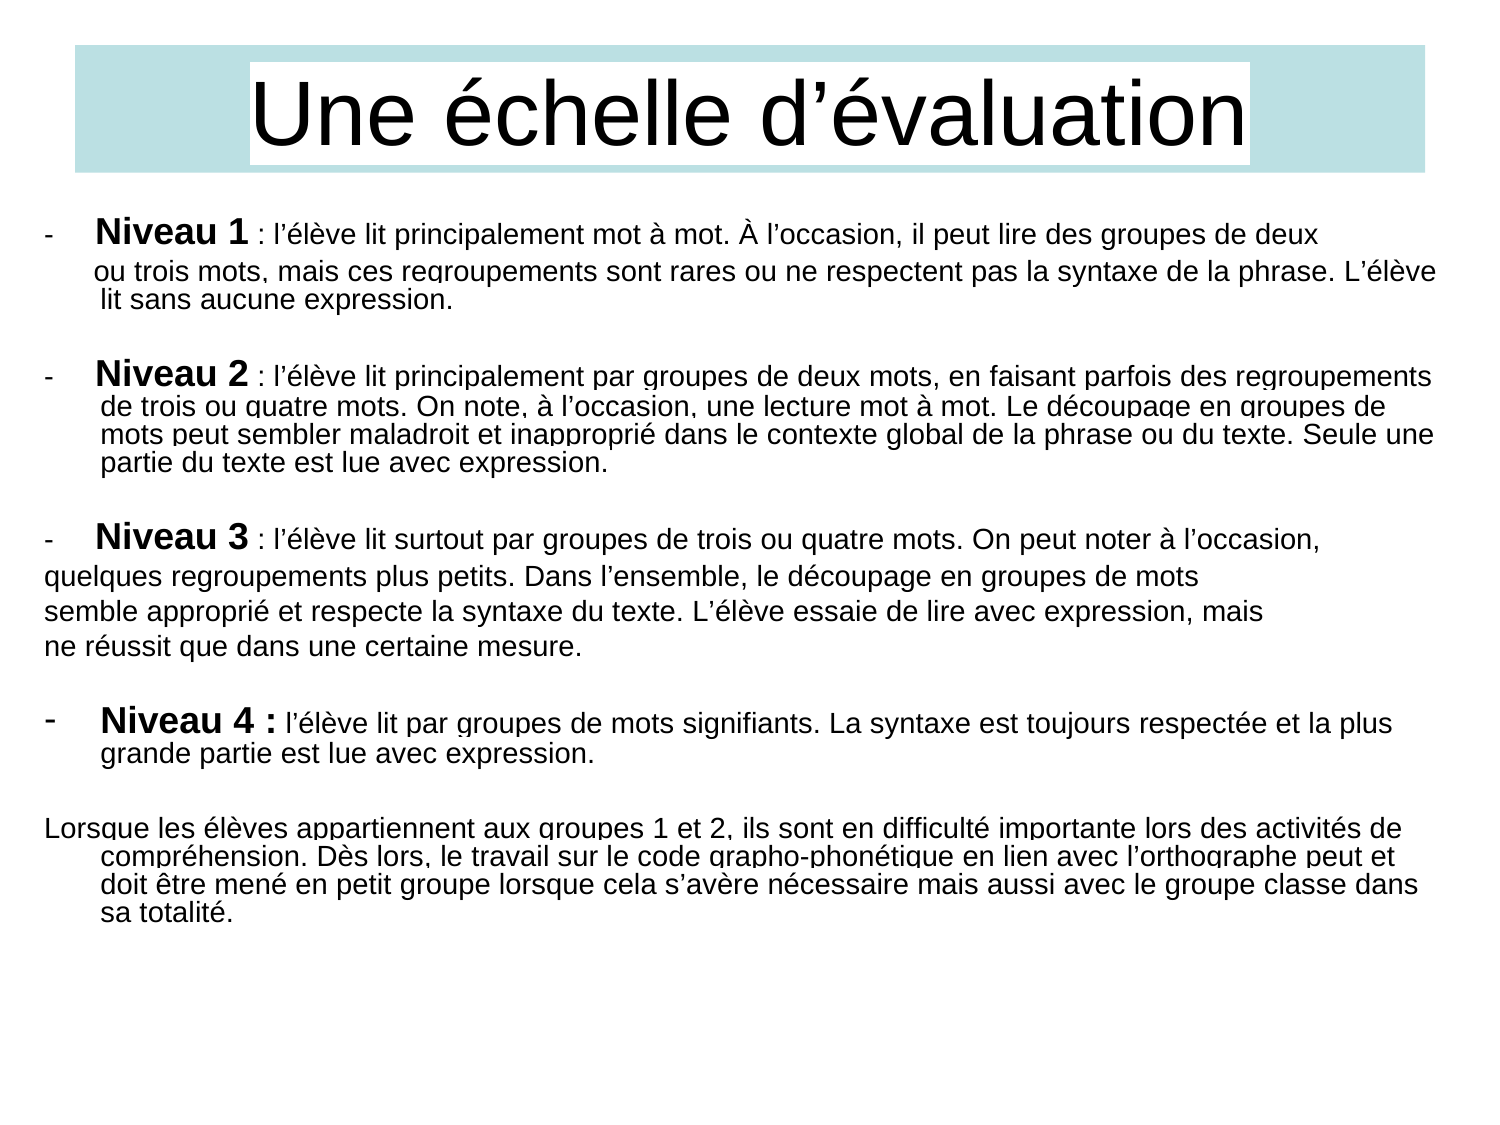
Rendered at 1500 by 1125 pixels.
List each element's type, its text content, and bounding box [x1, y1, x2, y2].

list - Niveau 1 : l’élève lit principalement mot à mot. À l’occasion, il peut lire des groupes de deux ou trois mots, mais ces regroupements sont rares ou ne respectent pas la syntaxe de la phrase. L’élève lit sans aucune expression. - Niveau 2 : l’élève lit principalement par groupes de deux mots, en faisant parfois des regroupements de trois ou quatre mots. On note, à l’occasion, une lecture mot à mot. Le découpage en groupes de mots peut sembler maladroit et inapproprié dans le contexte global de la phrase ou du texte. Seule une partie du texte est lue avec expression. - Niveau 3 : l’élève lit surtout par groupes de trois ou quatre mots. On peut noter à l’occasion, quelques regroupements plus petits. Dans l’ensemble, le découpage en groupes de mots semble approprié et respecte la syntaxe du texte. L’élève essaie de lire avec expression, mais ne réussit que dans une certaine mesure. Niveau 4 : l’élève lit par groupes de mots signifiants. La syntaxe est toujours respectée et la plus grande partie est lue avec expression. Lorsque les élèves appartiennent aux groupes 1 et 2, ils sont en difficulté importante lors des activités de compréhension. Dès lors, le travail sur le code grapho-phonétique en lien avec l’orthographe peut et doit être mené en petit groupe lorsque cela s’avère nécessaire mais aussi avec le groupe classe dans sa totalité. [29, 208, 1459, 1083]
title Une échelle d’évaluation [75, 45, 1426, 173]
